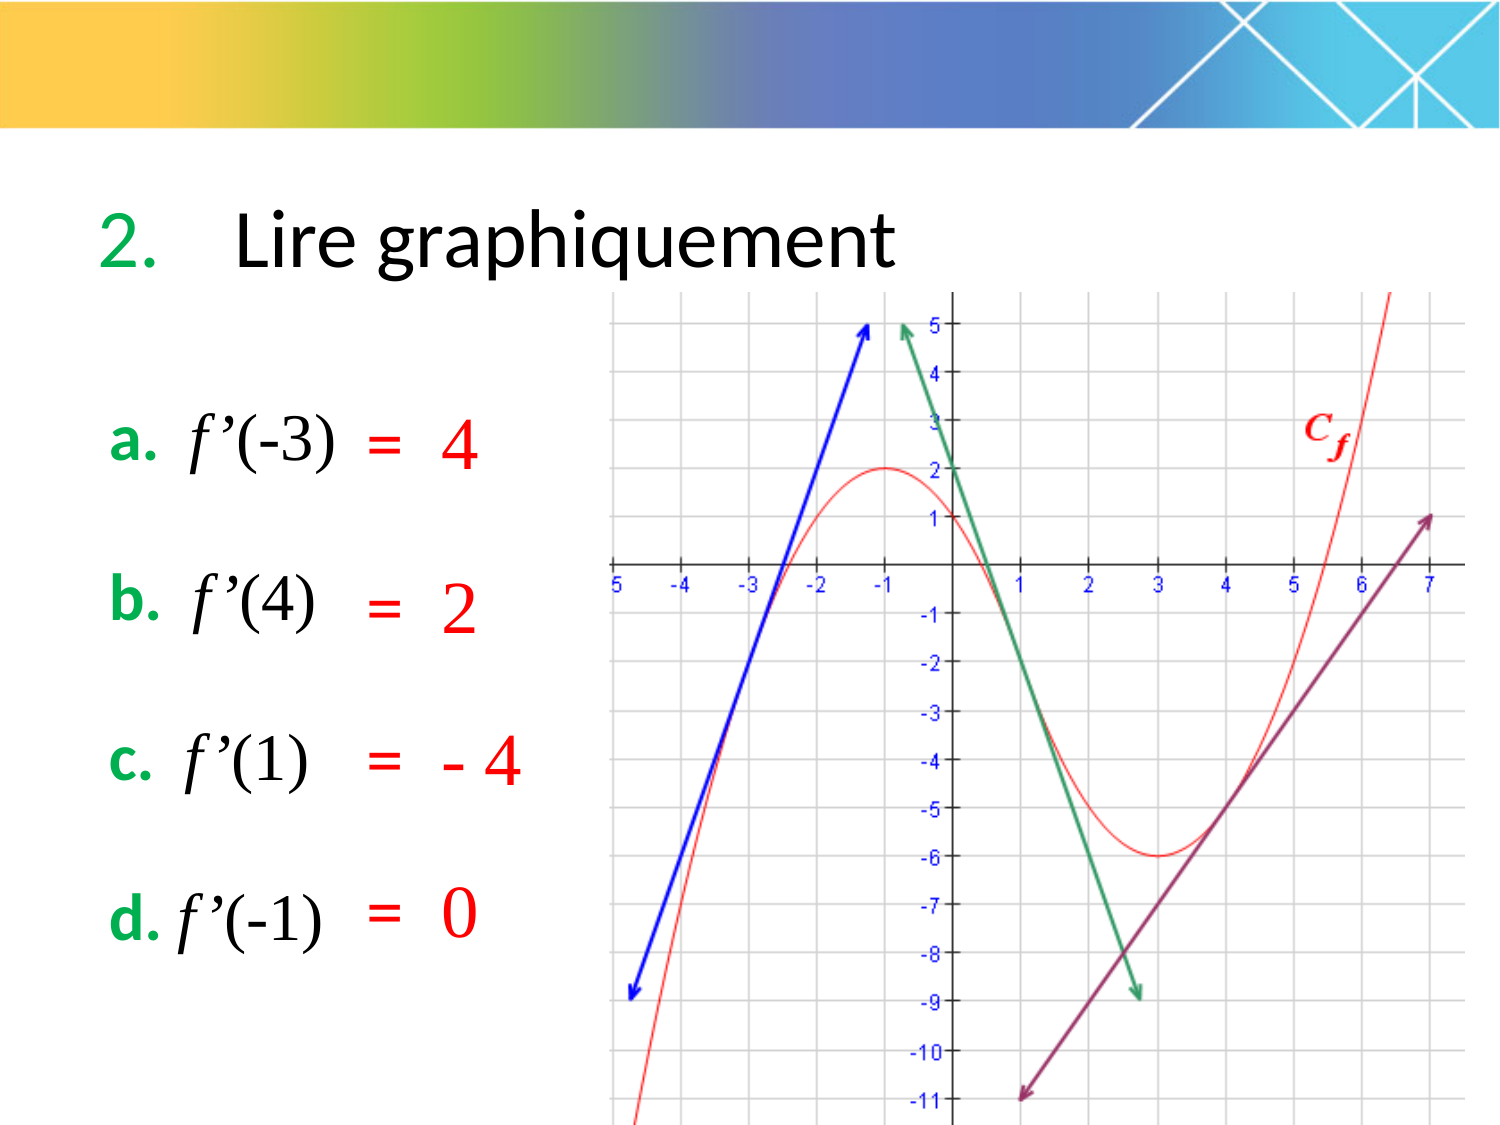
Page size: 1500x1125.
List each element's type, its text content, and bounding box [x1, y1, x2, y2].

text_box = 2 [351, 550, 633, 657]
text_box a. f’(-3) b. f’(4) c. f’(1) d. f’(-1) [93, 386, 609, 1048]
text_box = 0 [351, 855, 633, 962]
text_box = - 4 [351, 703, 633, 810]
text_box = 4 [351, 386, 633, 493]
picture [609, 292, 1465, 1125]
title Lire graphiquement [82, 164, 1500, 305]
